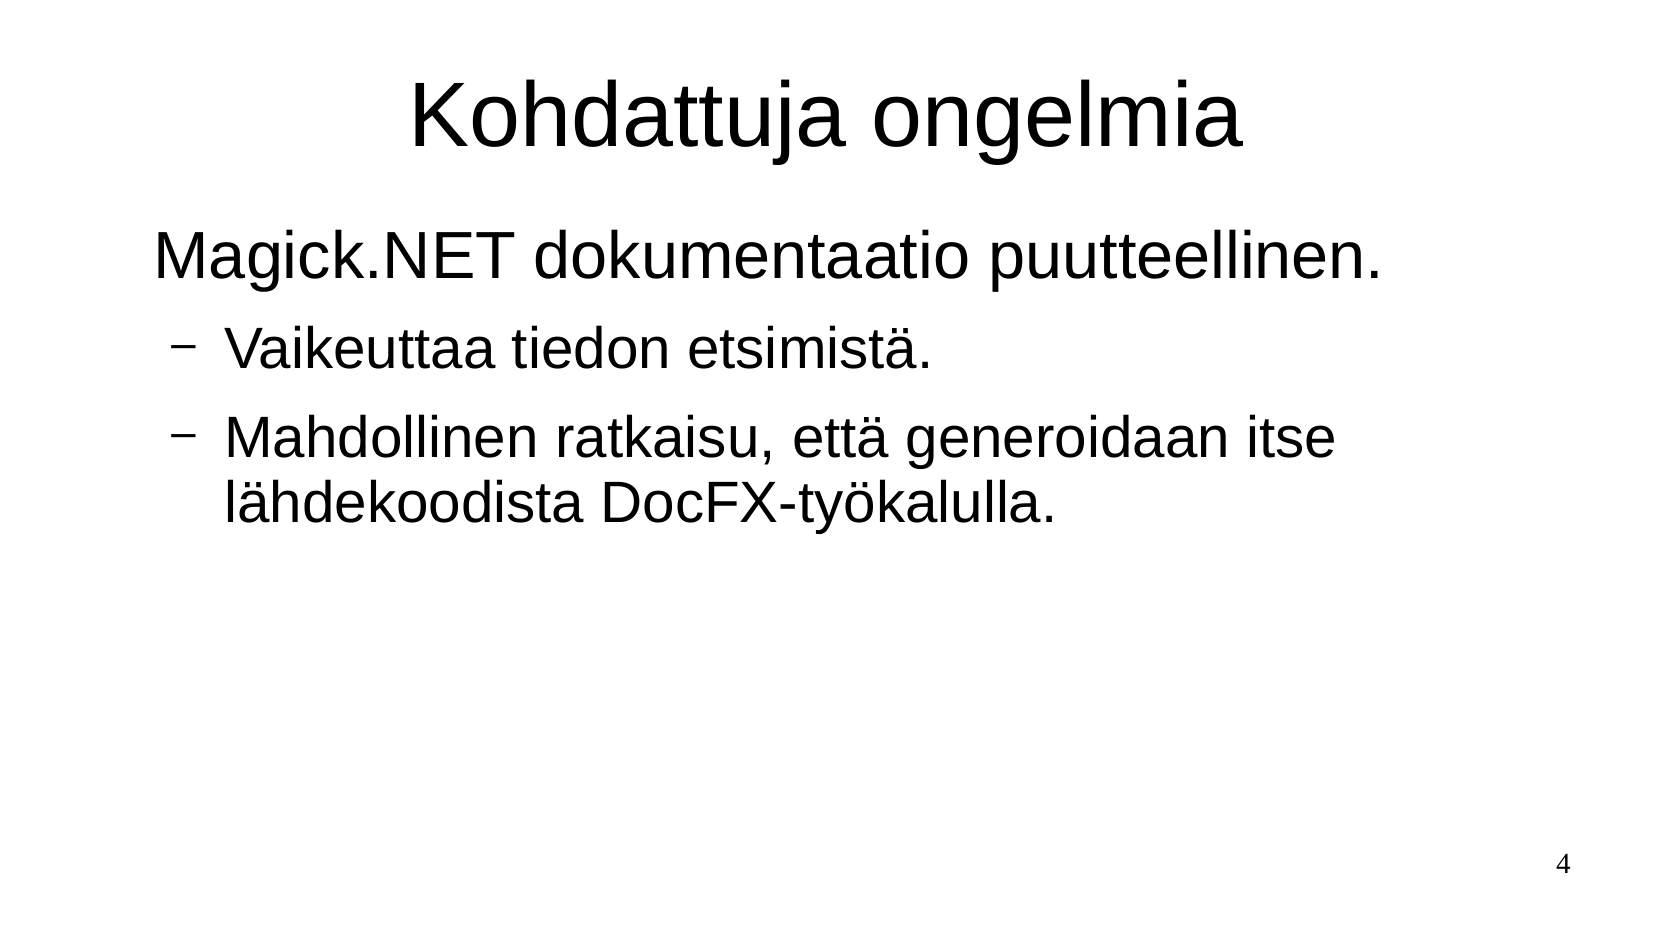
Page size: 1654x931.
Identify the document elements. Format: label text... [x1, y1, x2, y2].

list Magick.NET dokumentaatio puutteellinen. Vaikeuttaa tiedon etsimistä. Mahdollinen ratkaisu, että generoidaan itse lähdekoodista DocFX-työkalulla. [82, 217, 1571, 758]
title Kohdattuja ongelmia [82, 37, 1571, 193]
